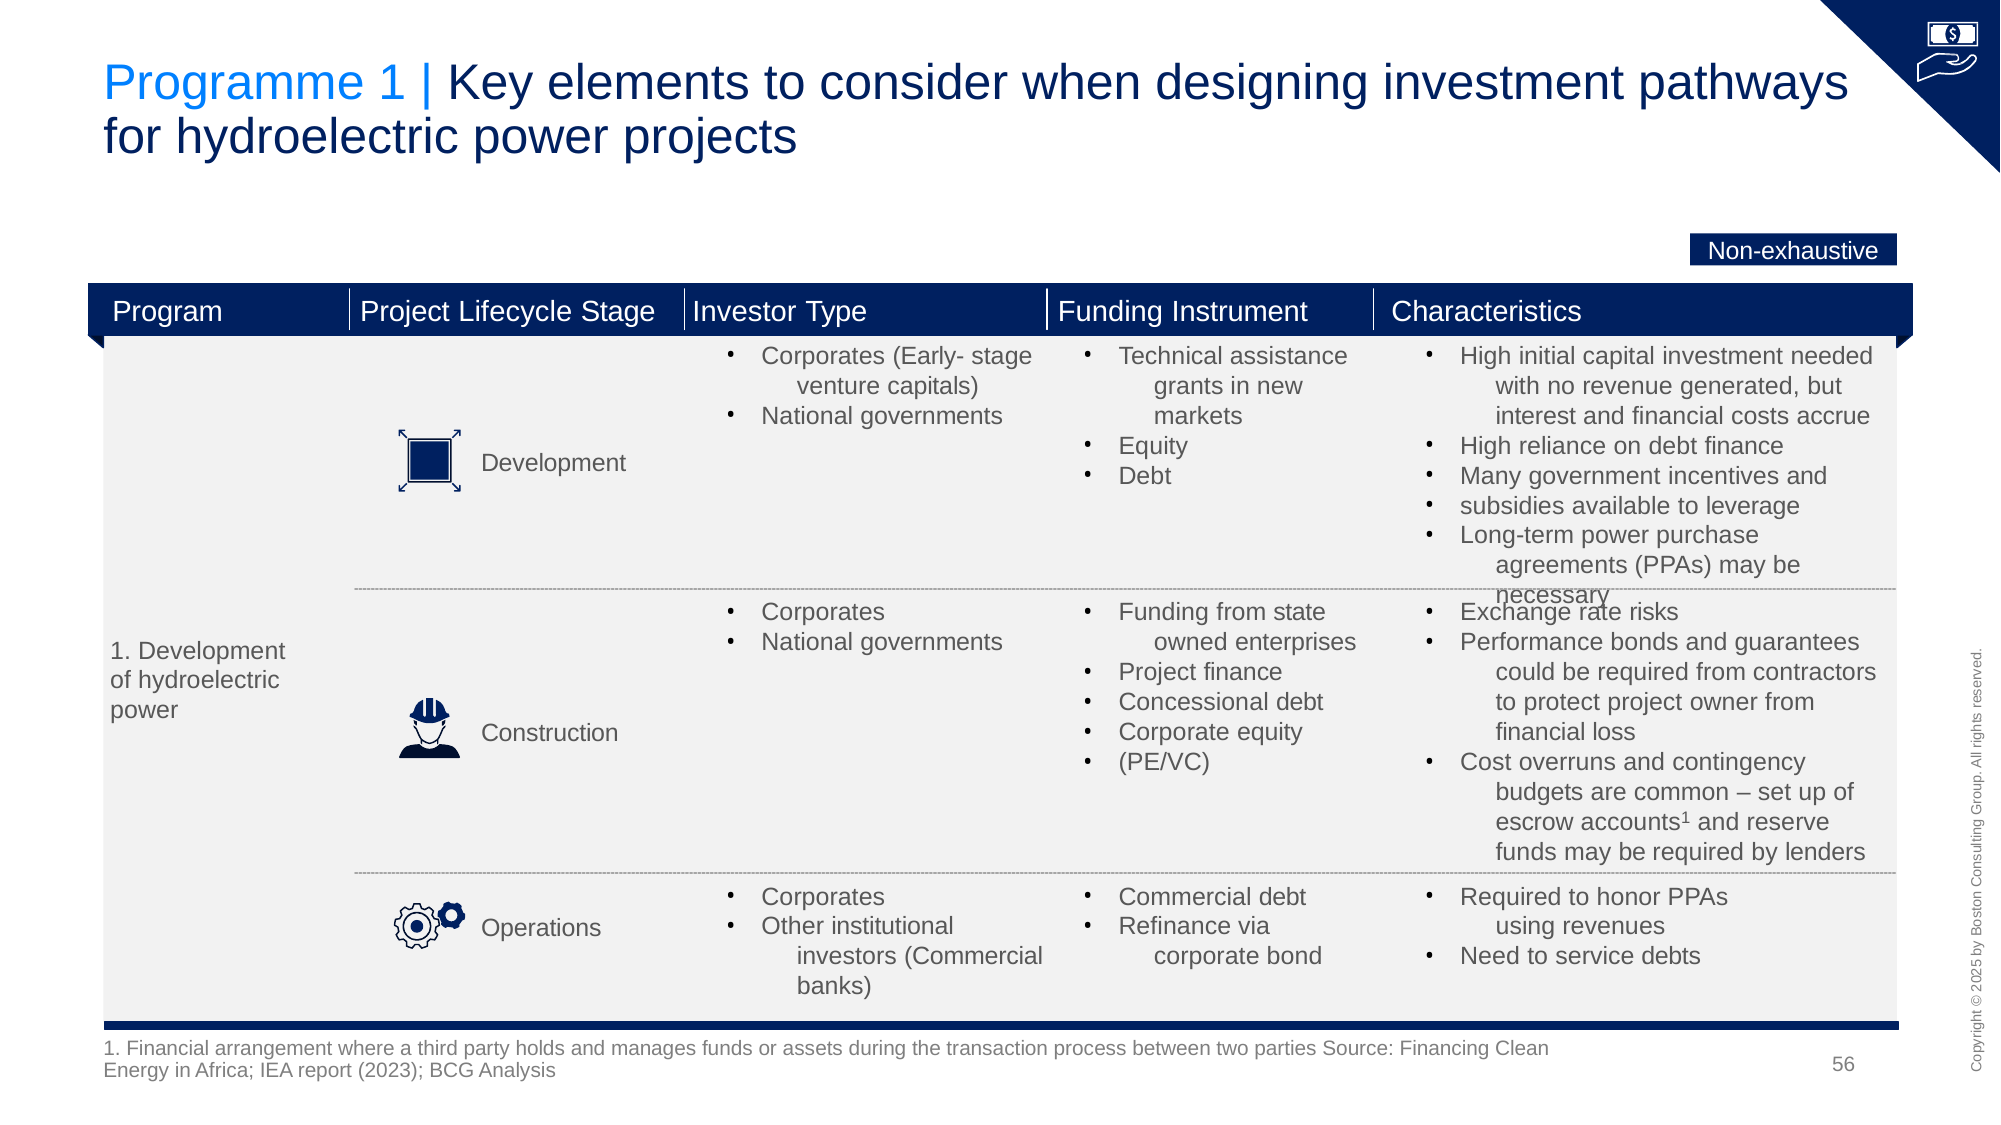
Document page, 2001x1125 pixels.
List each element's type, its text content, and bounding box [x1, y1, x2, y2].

text_box Project Lifecycle Stage [358, 290, 663, 328]
text_box 1. Development of hydroelectric power [110, 631, 350, 725]
text_box Required to honor PPAs using revenues Need to service debts [1389, 879, 1894, 973]
text_box Commercial debt Refinance via corporate bond [1047, 879, 1373, 975]
text_box Funding from state owned enterprises Project finance Concessional debt Corporate equity (PE/VC) [1047, 595, 1373, 793]
text_box [1820, 0, 2000, 173]
text_box Funding Instrument [1055, 290, 1373, 328]
text_box Corporates Other institutional investors (Commercial banks) [690, 879, 1047, 971]
title Programme 1 | Key elements to consider when designing investment pathways for hydroelectric power projects [103, 55, 1897, 165]
text_box Corporates National governments [690, 595, 1047, 657]
text_box Corporates (Early- stage venture capitals) National governments [690, 339, 1047, 431]
text_box [88, 283, 1912, 1029]
text_box [1565, 590, 1584, 595]
text_box [1526, 590, 1538, 595]
text_box Non-exhaustive [1690, 233, 1897, 266]
text_box Investor Type [690, 290, 1033, 328]
text_box Development [479, 444, 631, 477]
text_box 1. Financial arrangement where a third party holds and manages funds or assets during the transaction process between two parties Source: Financing Clean Energy in Africa; IEA report (2023); BCG Analysis [103, 1037, 1585, 1082]
text_box Program [110, 290, 349, 328]
text_box Technical assistance grants in new markets Equity Debt [1047, 339, 1373, 491]
text_box Characteristics [1389, 290, 1894, 328]
text_box High initial capital investment needed with no revenue generated, but interest and financial costs accrue High reliance on debt finance Many government incentives and subsidies available to leverage Long-term power purchase agreements (PPAs) may be necessary [1389, 339, 1894, 582]
text_box Construction [479, 714, 631, 748]
text_box Operations [479, 909, 631, 942]
text_box [1552, 590, 1565, 595]
text_box Exchange rate risks Performance bonds and guarantees could be required from contractors to protect project owner from financial loss Cost overruns and contingency budgets are common – set up of escrow accounts1 and reserve funds may be required by lenders [1389, 595, 1894, 867]
